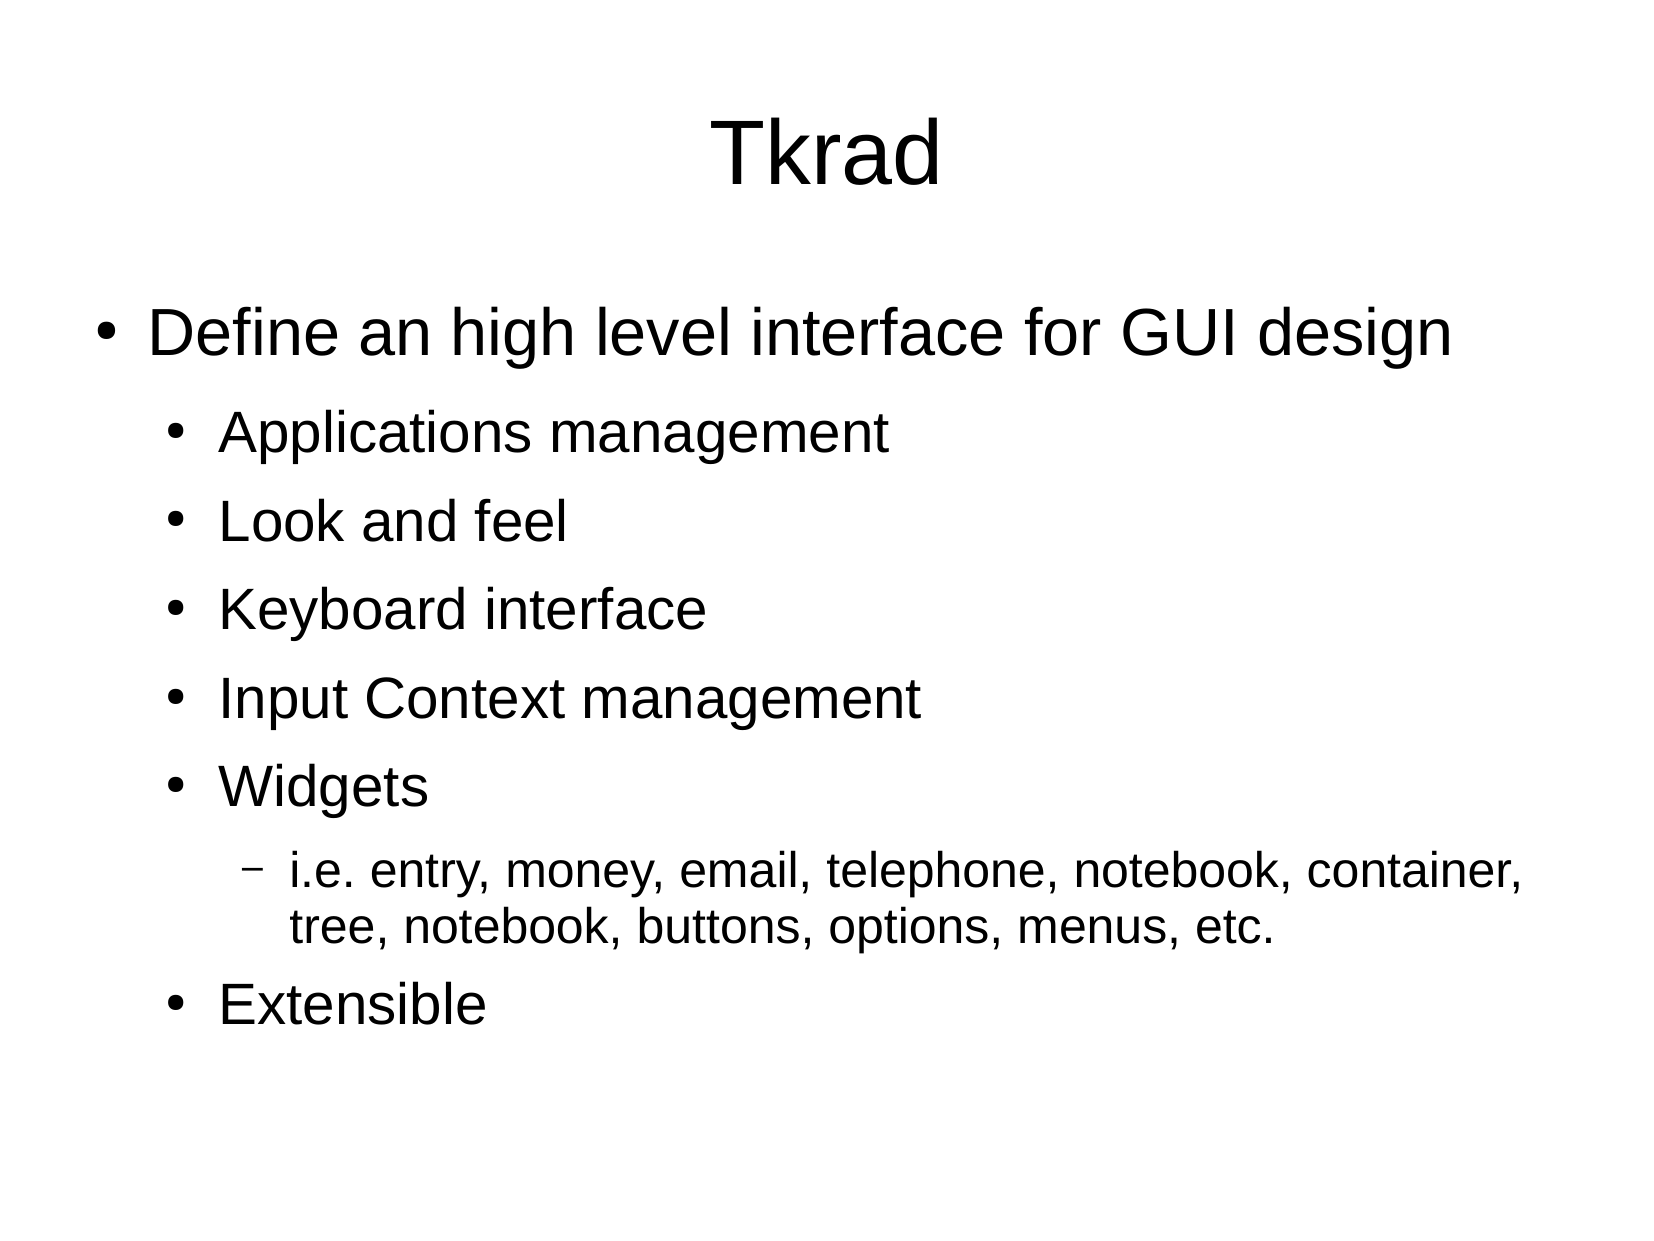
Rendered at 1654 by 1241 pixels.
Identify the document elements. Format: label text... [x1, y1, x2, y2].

list Define an high level interface for GUI design Applications management Look and feel Keyboard interface Input Context management Widgets i.e. entry, money, email, telephone, notebook, container, tree, notebook, buttons, options, menus, etc. Extensible [76, 295, 1565, 1099]
title Tkrad [82, 56, 1571, 250]
